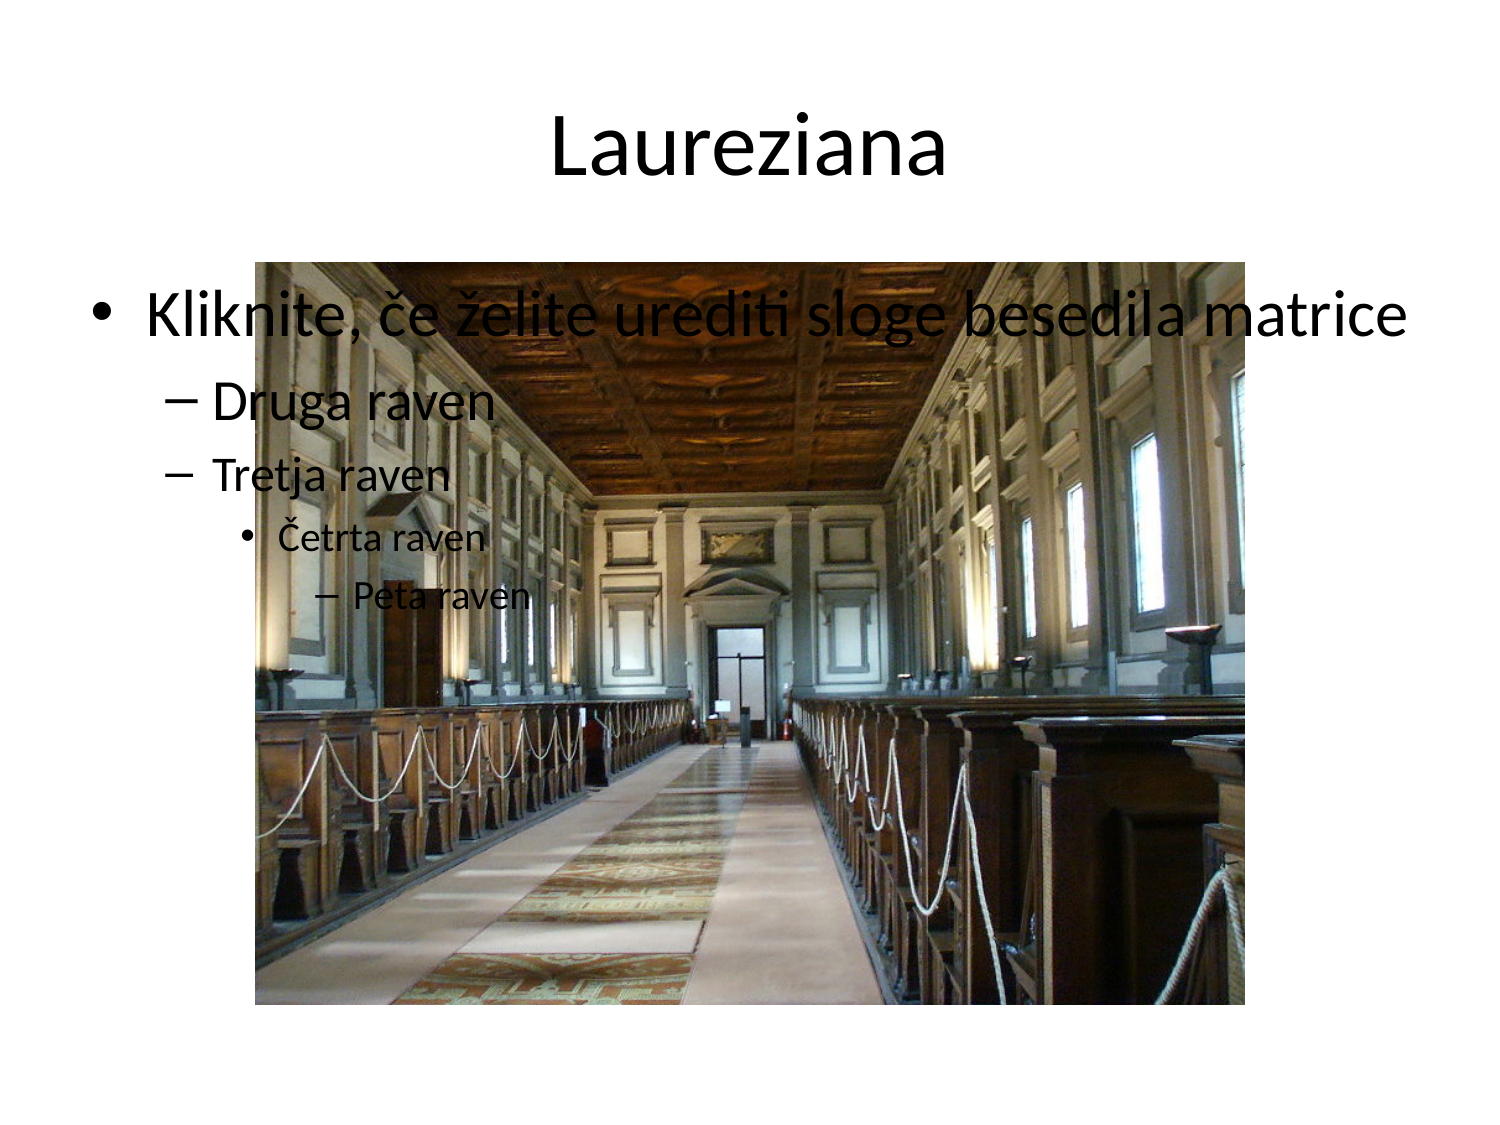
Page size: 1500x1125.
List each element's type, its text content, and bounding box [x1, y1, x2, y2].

title Laureziana [75, 45, 1425, 233]
picture [255, 262, 1245, 1005]
